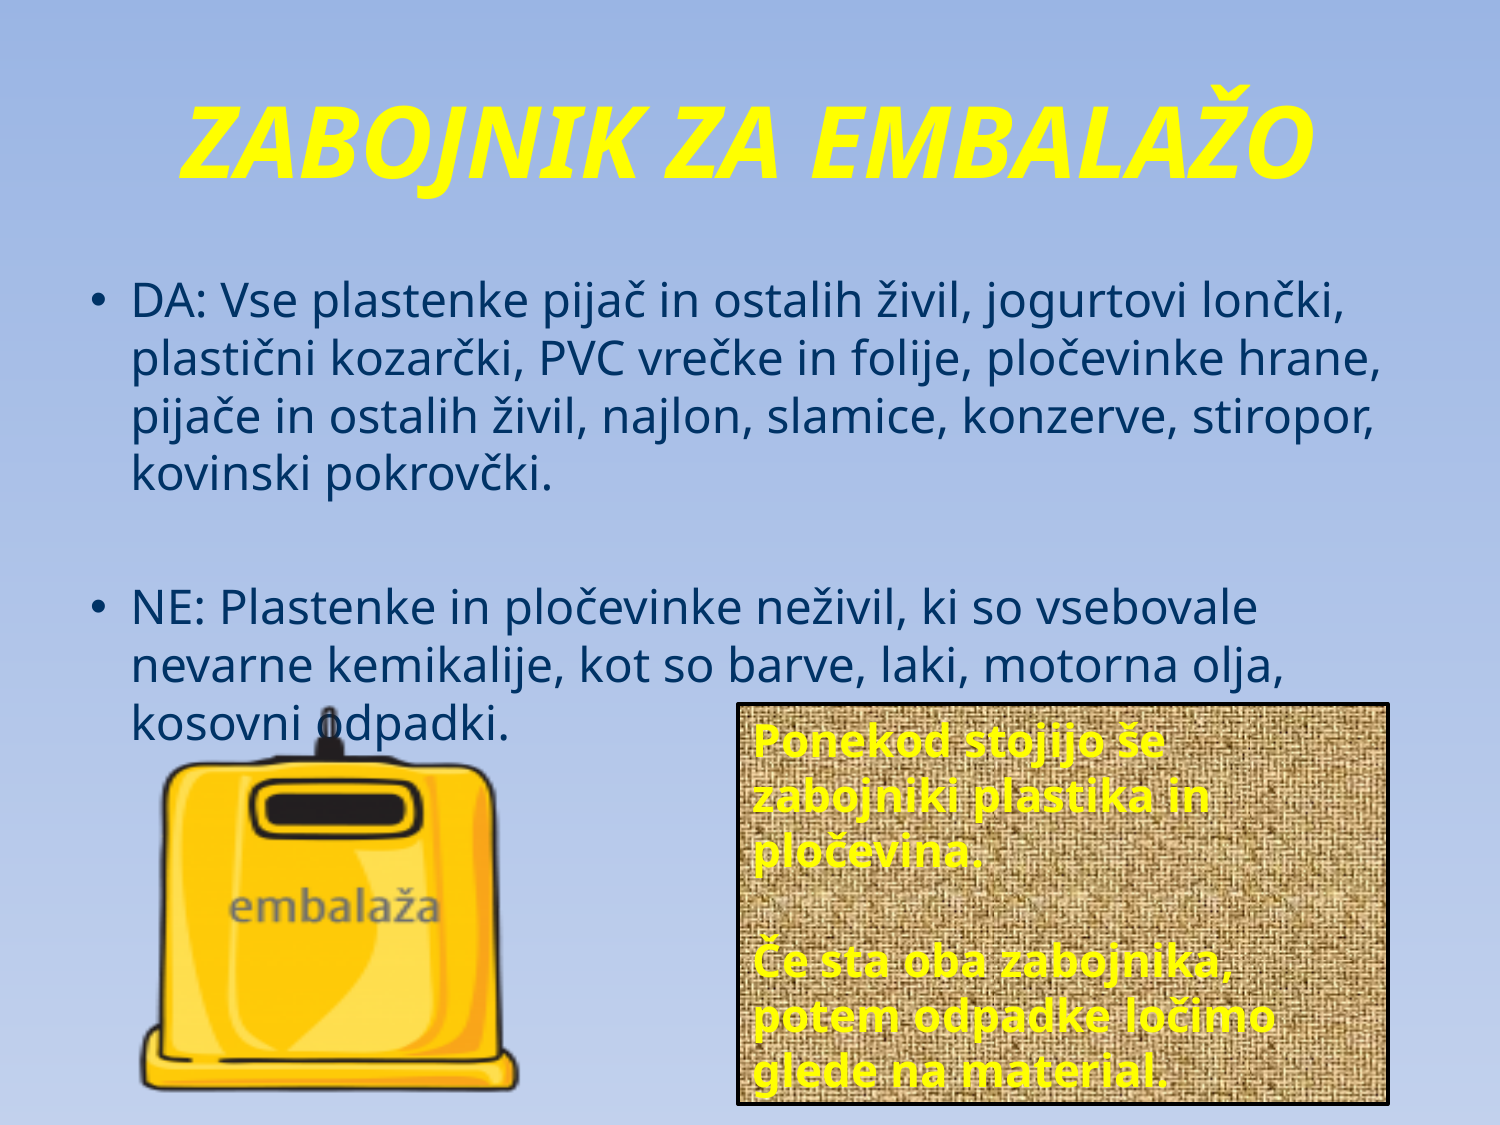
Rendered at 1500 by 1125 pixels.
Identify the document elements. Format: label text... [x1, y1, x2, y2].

text_box Ponekod stojijo še zabojniki plastika in pločevina. Če sta oba zabojnika, potem odpadke ločimo glede na material. [738, 704, 1388, 1104]
picture [88, 704, 573, 1095]
title ZABOJNIK ZA EMBALAŽO [75, 45, 1425, 233]
list DA: Vse plastenke pijač in ostalih živil, jogurtovi lončki, plastični kozarčki, PVC vrečke in folije, pločevinke hrane, pijače in ostalih živil, najlon, slamice, konzerve, stiropor, kovinski pokrovčki. NE: Plastenke in pločevinke neživil, ki so vsebovale nevarne kemikalije, kot so barve, laki, motorna olja, kosovni odpadki. [75, 262, 1425, 764]
